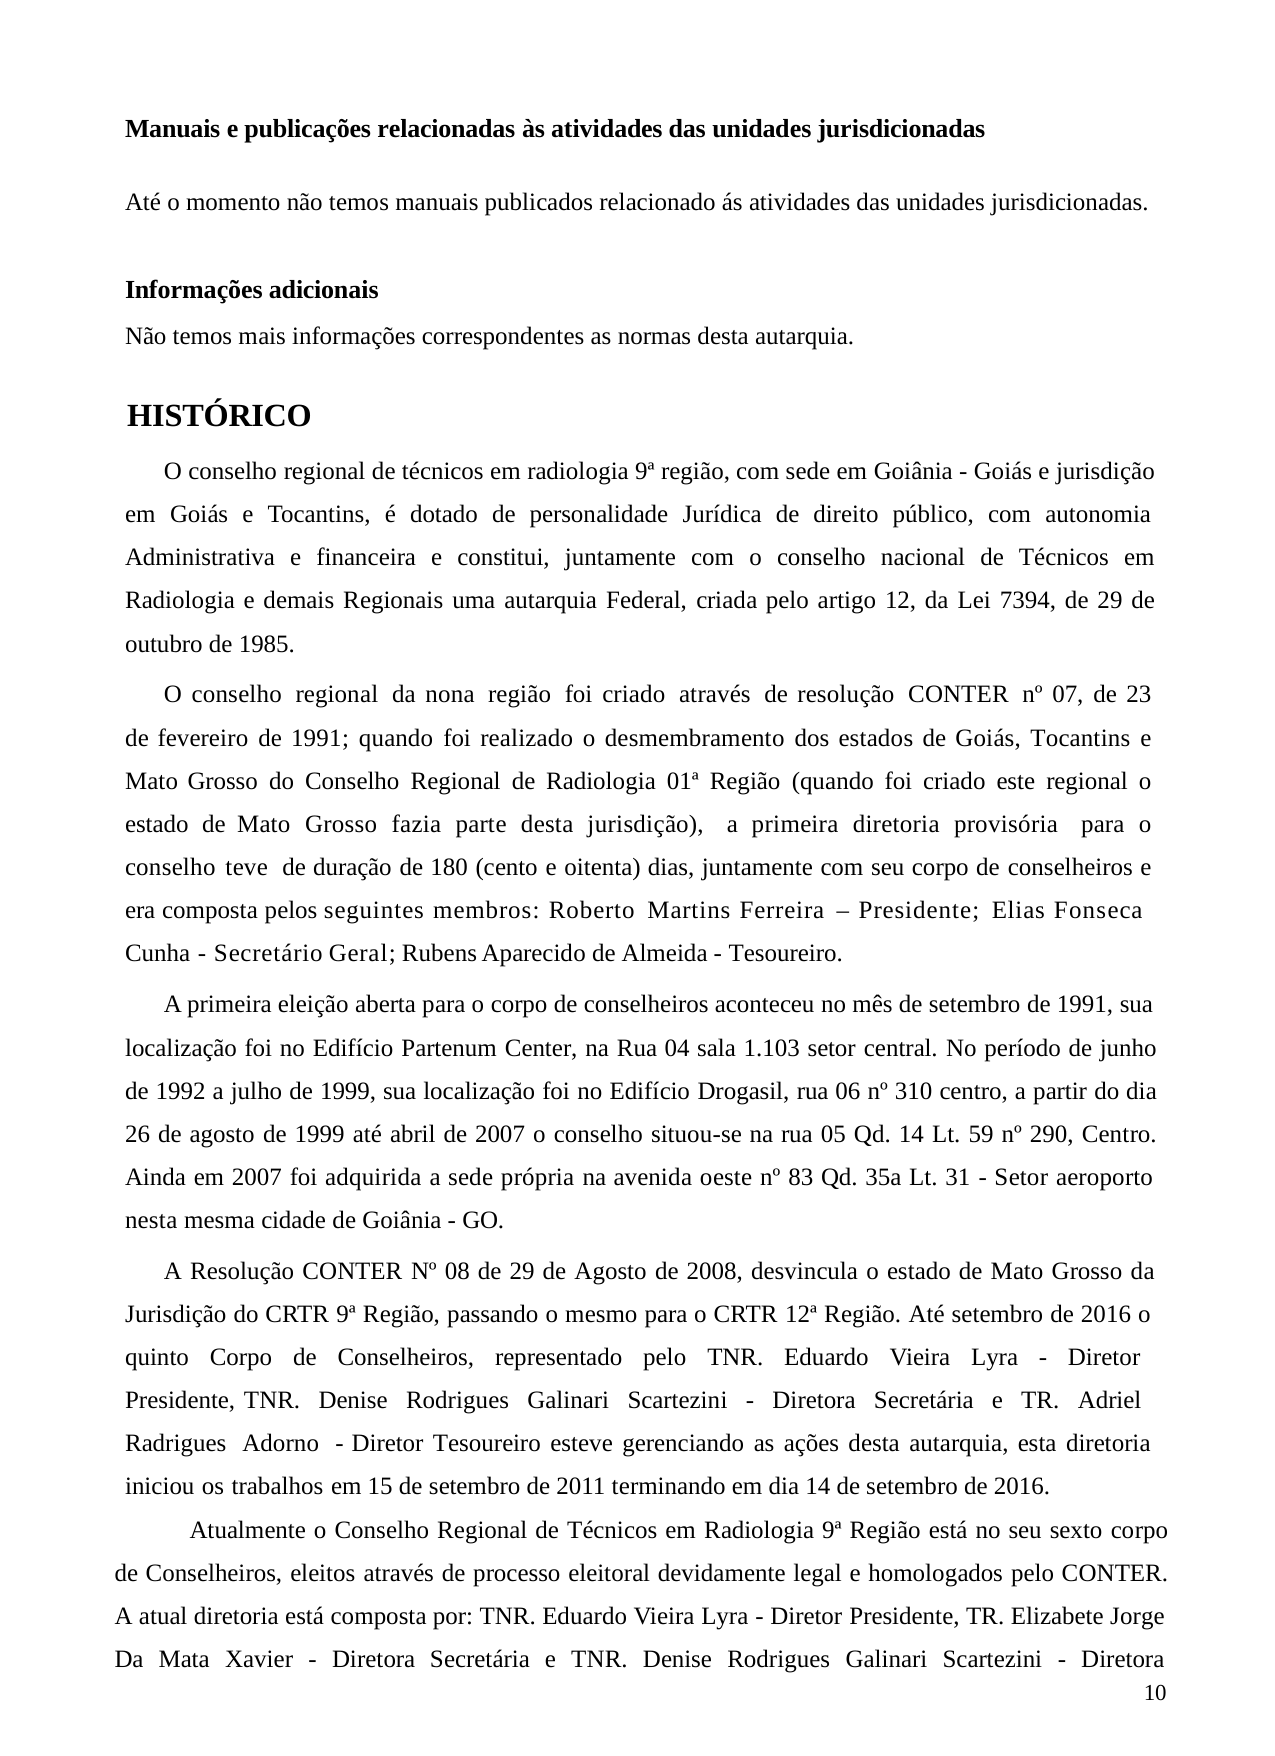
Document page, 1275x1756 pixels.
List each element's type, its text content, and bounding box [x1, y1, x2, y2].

text_box 10 [1141, 1677, 1169, 1705]
text_box Manuais e publicações relacionadas às atividades das unidades jurisdicionadas Até o momento não temos manuais publicados relacionado ás atividades das unidades jurisdicionadas. Informações adicionais Não temos mais informações correspondentes as normas desta autarquia. HISTÓRICO O conselho regional de técnicos em radiologia 9ª região, com sede em Goiânia - Goiás e jurisdição em Goiás e Tocantins, é dotado de personalidade Jurídica de direito público, com autonomia Administrativa e financeira e constitui, juntamente com o conselho nacional de Técnicos em Radiologia e demais Regionais uma autarquia Federal, criada pelo artigo 12, da Lei 7394, de 29 de outubro de 1985. O conselho regional da nona região foi criado através de resolução CONTER nº 07, de 23 de fevereiro de 1991; quando foi realizado o desmembramento dos estados de Goiás, Tocantins e Mato Grosso do Conselho Regional de Radiologia 01ª Região (quando foi criado este regional o estado de Mato Grosso fazia parte desta jurisdição), a primeira diretoria provisória para o conselho teve de duração de 180 (cento e oitenta) dias, juntamente com seu corpo de conselheiros e era composta pelos seguintes membros: Roberto Martins Ferreira – Presidente; Elias Fonseca Cunha - Secretário Geral; Rubens Aparecido de Almeida - Tesoureiro. A primeira eleição aberta para o corpo de conselheiros aconteceu no mês de setembro de 1991, sua localização foi no Edifício Partenum Center, na Rua 04 sala 1.103 setor central. No período de junho de 1992 a julho de 1999, sua localização foi no Edifício Drogasil, rua 06 nº 310 centro, a partir do dia 26 de agosto de 1999 até abril de 2007 o conselho situou-se na rua 05 Qd. 14 Lt. 59 nº 290, Centro. Ainda em 2007 foi adquirida a sede própria na avenida oeste nº 83 Qd. 35a Lt. 31 - Setor aeroporto nesta mesma cidade de Goiânia - GO. A Resolução CONTER Nº 08 de 29 de Agosto de 2008, desvincula o estado de Mato Grosso da Jurisdição do CRTR 9ª Região, passando o mesmo para o CRTR 12ª Região. Até setembro de 2016 o quinto Corpo de Conselheiros, representado pelo TNR. Eduardo Vieira Lyra - Diretor Presidente, TNR. Denise Rodrigues Galinari Scartezini - Diretora Secretária e TR. Adriel Radrigues Adorno - Diretor Tesoureiro esteve gerenciando as ações desta autarquia, esta diretoria iniciou os trabalhos em 15 de setembro de 2011 terminando em dia 14 de setembro de 2016. Atualmente o Conselho Regional de Técnicos em Radiologia 9ª Região está no seu sexto corpo de Conselheiros, eleitos através de processo eleitoral devidamente legal e homologados pelo CONTER. A atual diretoria está composta por: TNR. Eduardo Vieira Lyra - Diretor Presidente, TR. Elizabete Jorge Da Mata Xavier - Diretora Secretária e TNR. Denise Rodrigues Galinari Scartezini - Diretora [112, 111, 1169, 1668]
